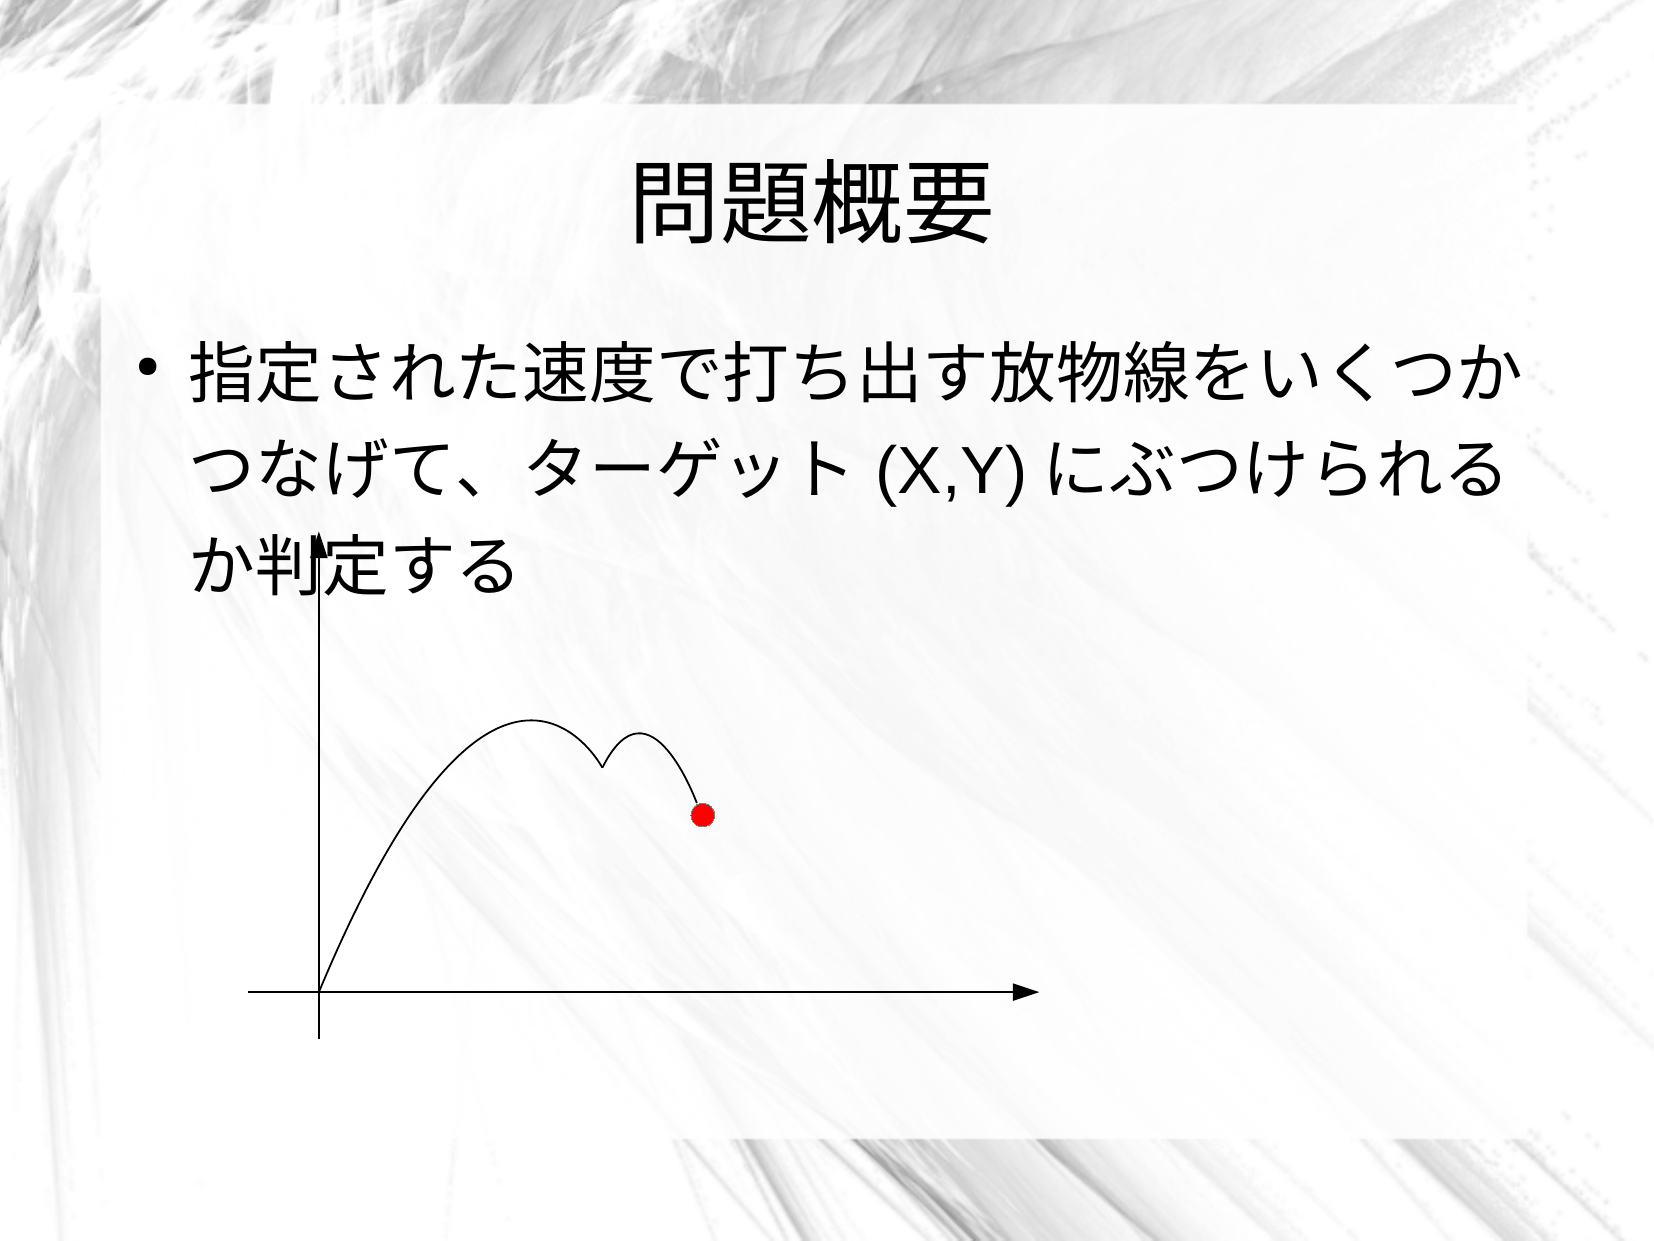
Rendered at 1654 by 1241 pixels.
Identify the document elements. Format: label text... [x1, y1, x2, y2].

list 指定された速度で打ち出す放物線をいくつかつなげて、ターゲット(X,Y)にぶつけられるか判定する [118, 319, 1571, 1139]
title 問題概要 [118, 112, 1506, 281]
picture [0, 0, 1654, 1241]
text_box [690, 803, 715, 827]
